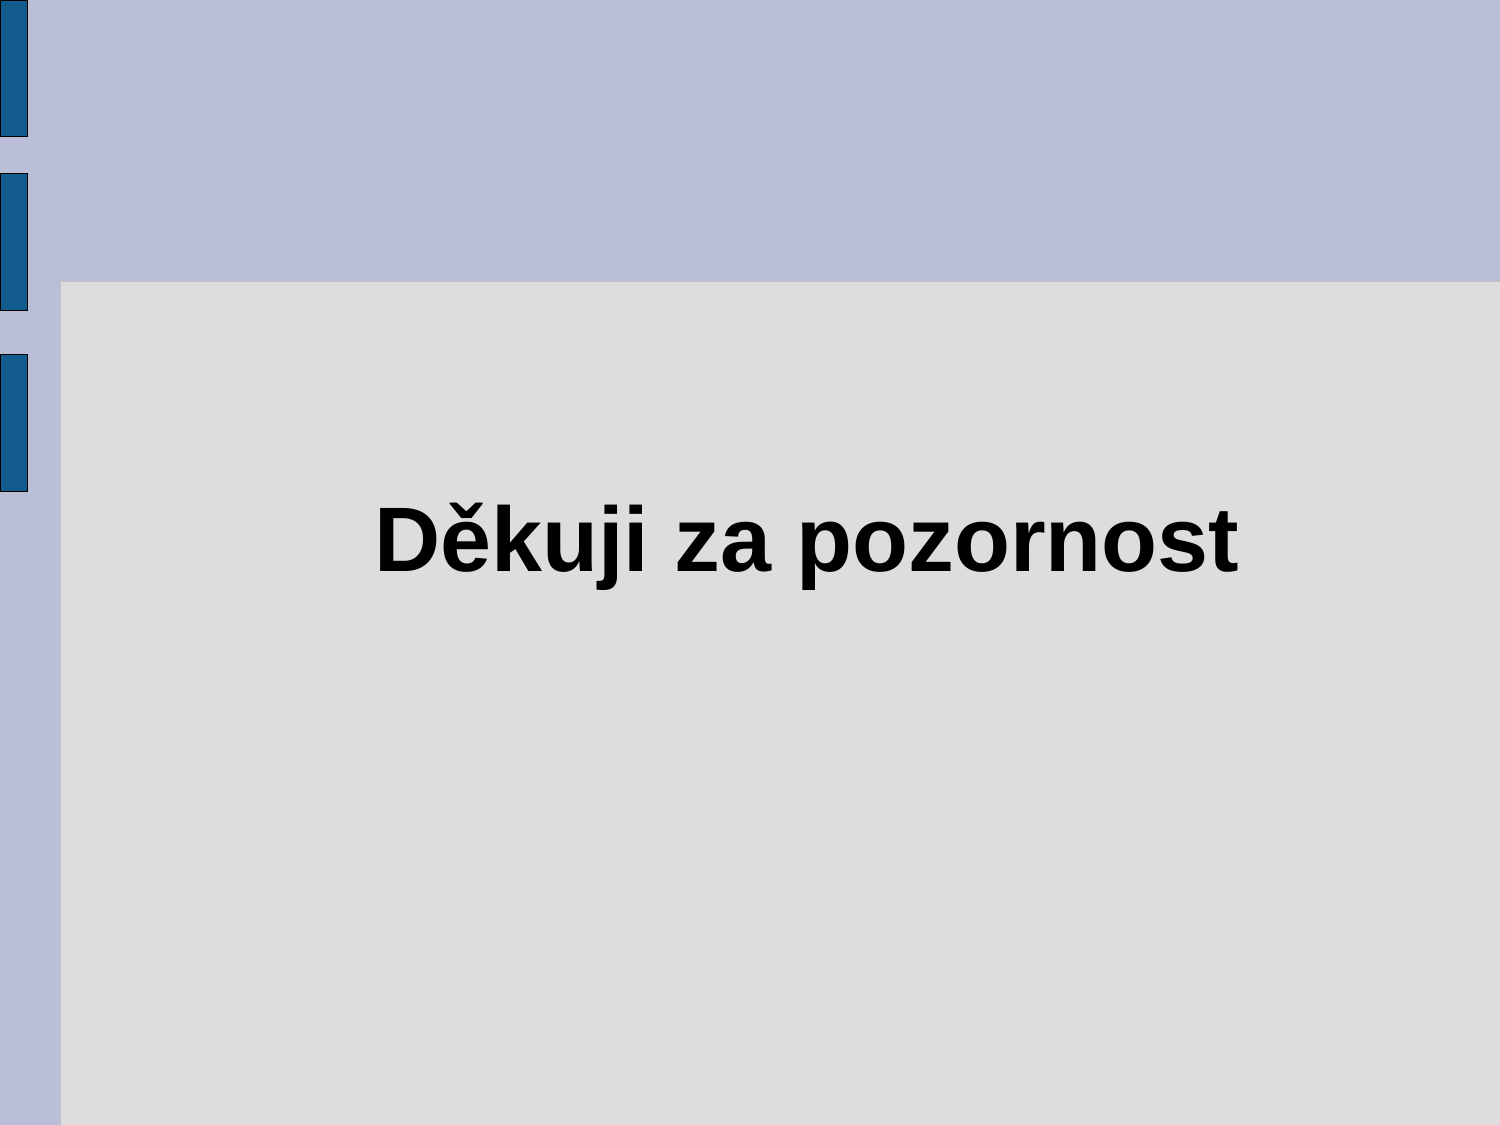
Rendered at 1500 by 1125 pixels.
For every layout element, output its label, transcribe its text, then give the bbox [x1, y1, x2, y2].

title Děkuji za pozornost [265, 420, 1306, 650]
